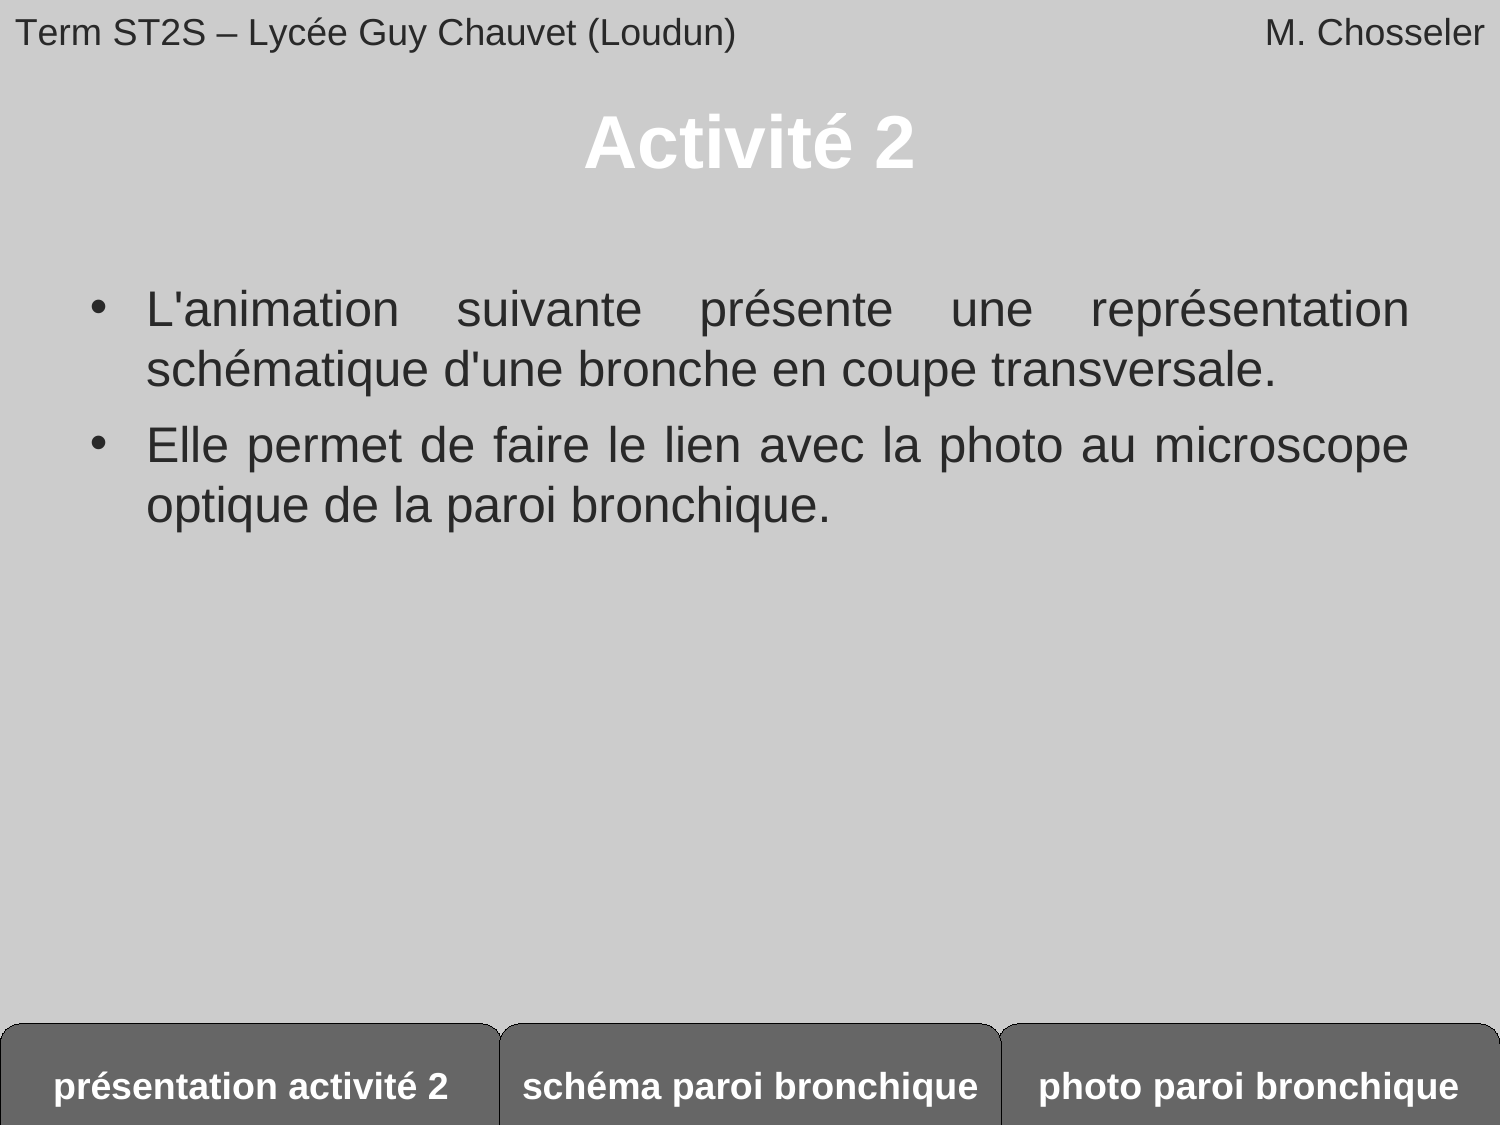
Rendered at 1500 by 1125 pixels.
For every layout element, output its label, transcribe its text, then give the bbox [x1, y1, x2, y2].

list L'animation suivante présente une représentation schématique d'une bronche en coupe transversale. Elle permet de faire le lien avec la photo au microscope optique de la paroi bronchique. [75, 268, 1426, 541]
title Activité 2 [75, 13, 1426, 265]
